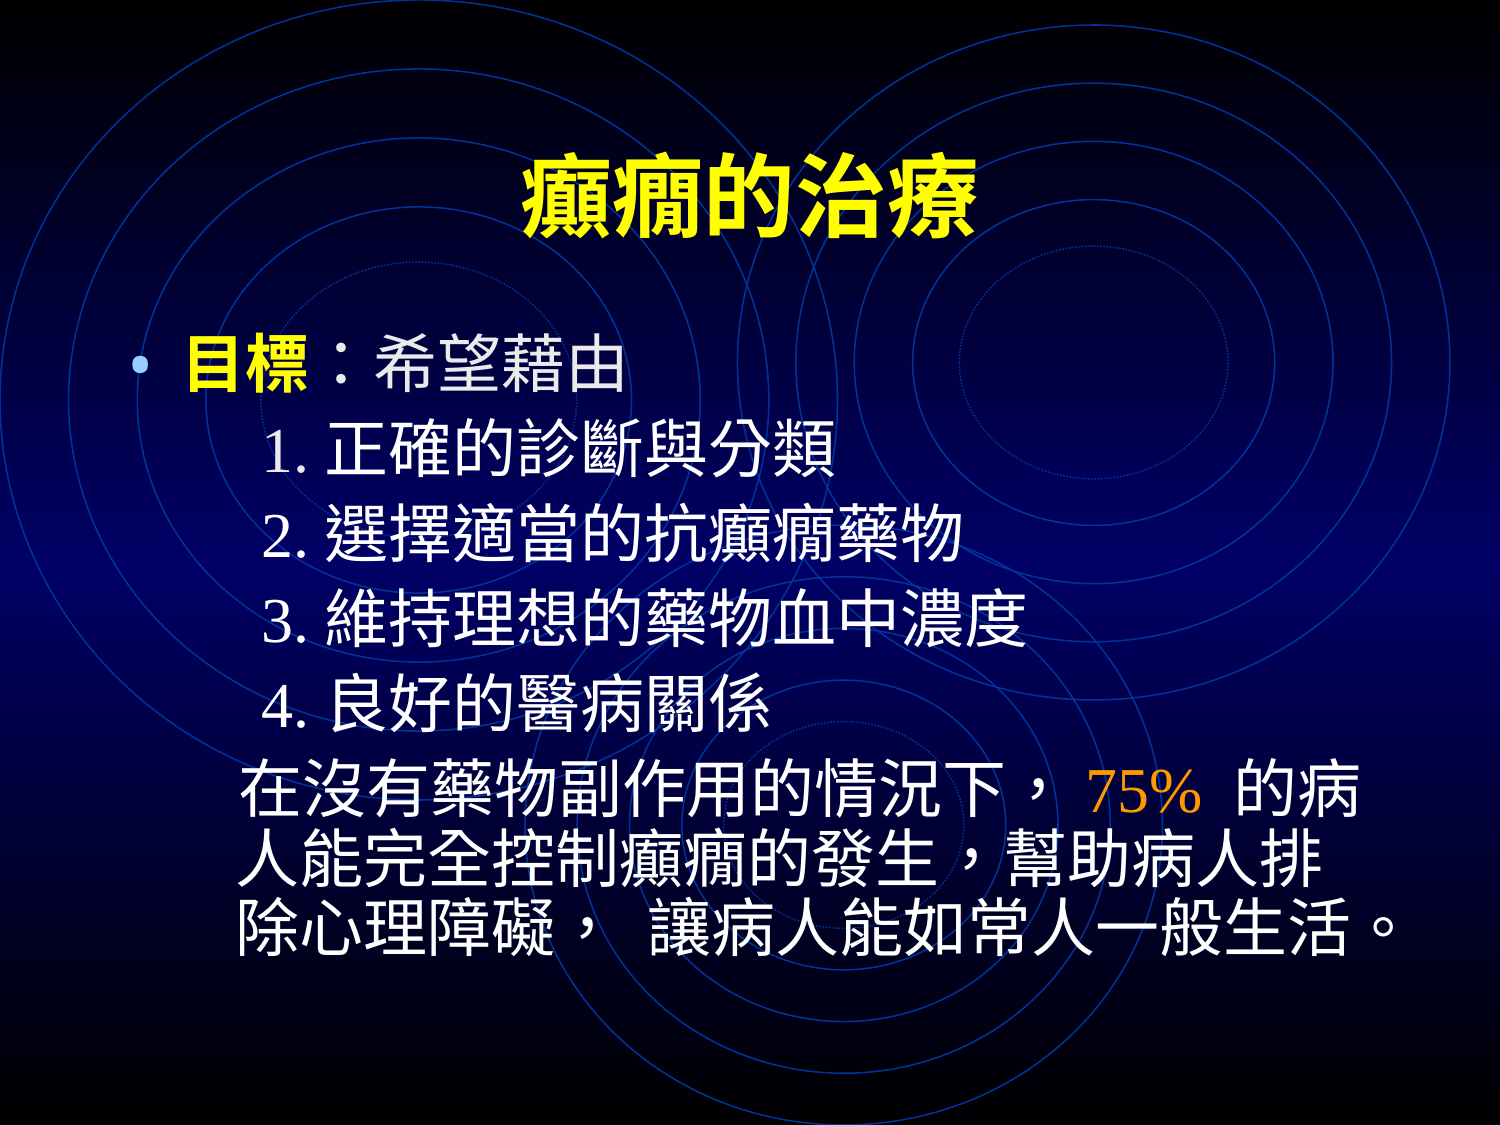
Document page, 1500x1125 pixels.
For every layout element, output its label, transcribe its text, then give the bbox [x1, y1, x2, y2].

title 癲癇的治療 [112, 99, 1388, 288]
list 目標：希望藉由 1.正確的診斷與分類 2.選擇適當的抗癲癇藥物 3.維持理想的藥物血中濃度 4.良好的醫病關係 在沒有藥物副作用的情況下，75% 的病人能完全控制癲癇的發生，幫助病人排除心理障礙， 讓病人能如常人一般生活。 [112, 324, 1388, 1000]
